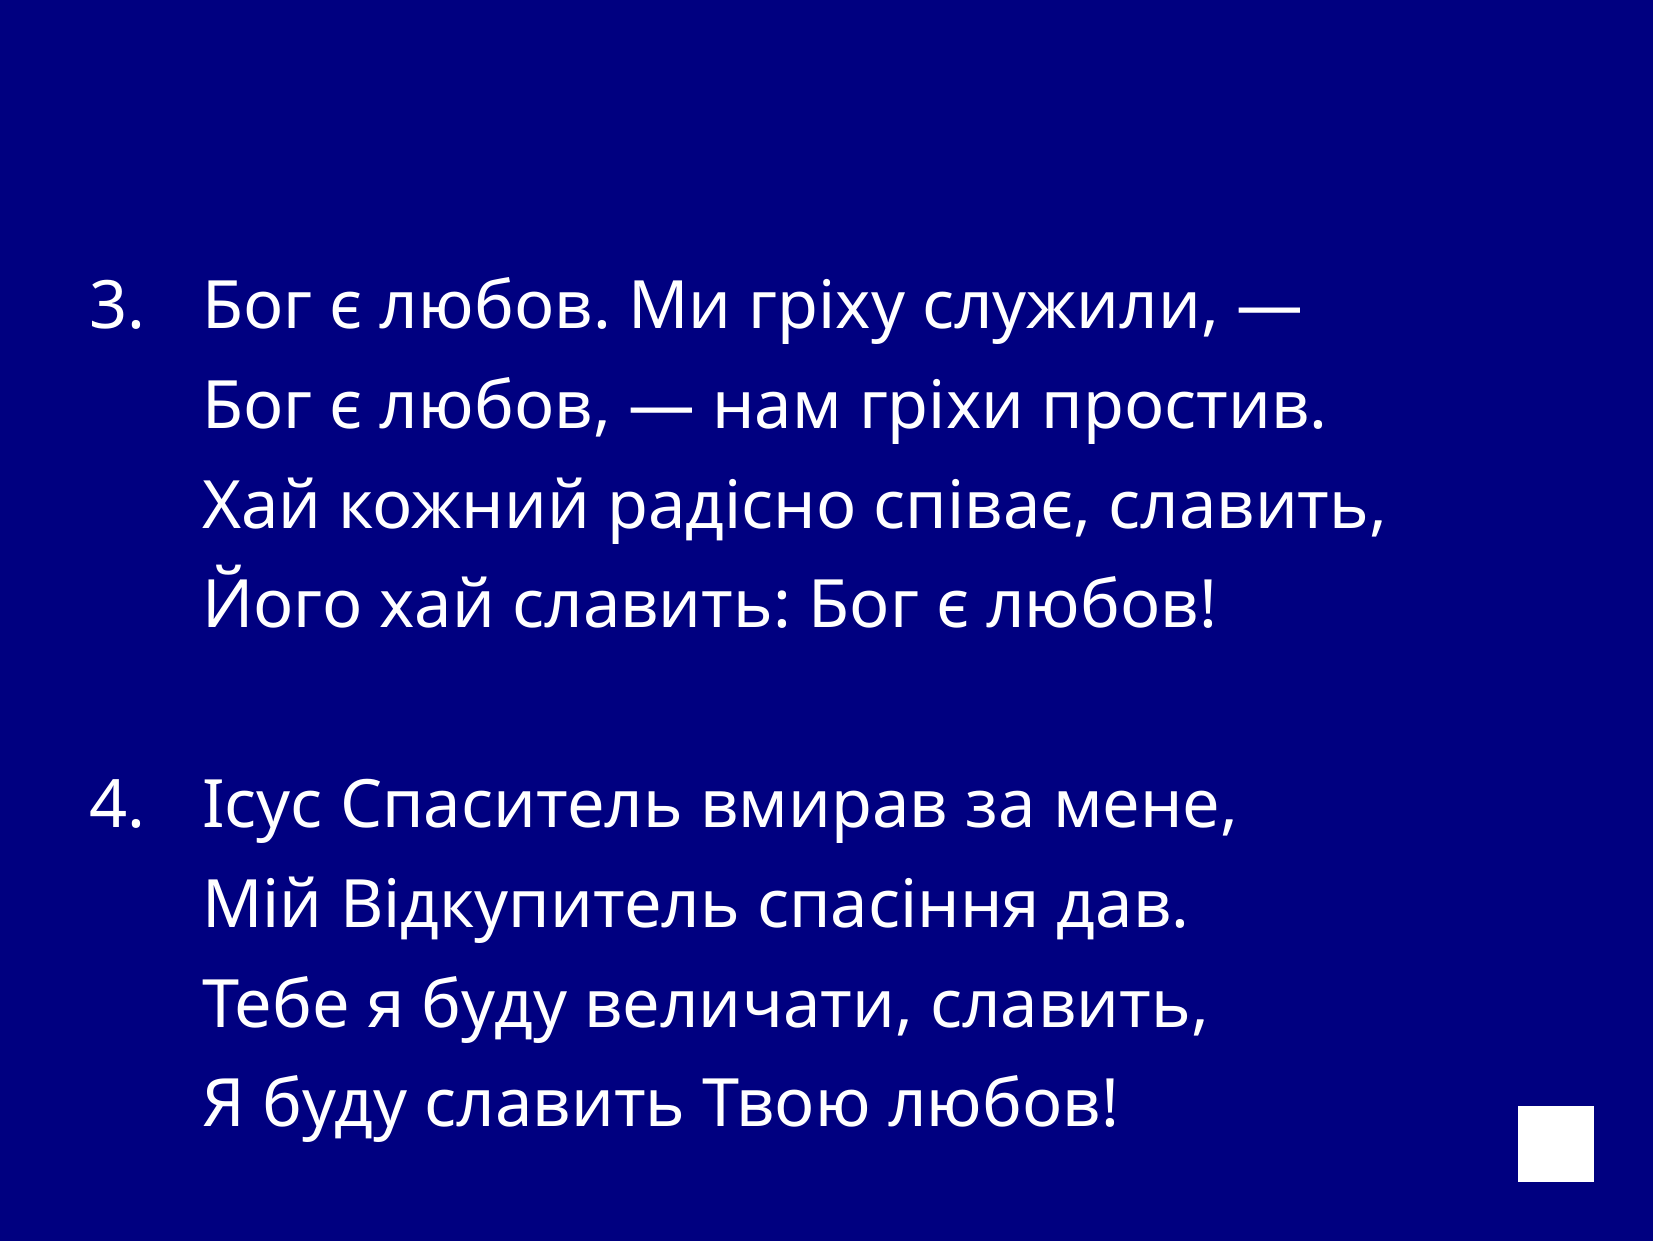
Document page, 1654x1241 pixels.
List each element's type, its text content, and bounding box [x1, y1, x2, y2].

text_box [1518, 1106, 1594, 1182]
text_box 3. Бог є любов. Ми гріху служили, ― Бог є любов, ― нам гріхи простив. Хай кожний радісно співає, славить, Його хай славить: Бог є любов! 4. Ісус Спаситель вмирав за мене, Мій Відкупитель спасіння дав. Тебе я буду величати, славить, Я буду славить Твою любов! [75, 150, 1576, 1163]
